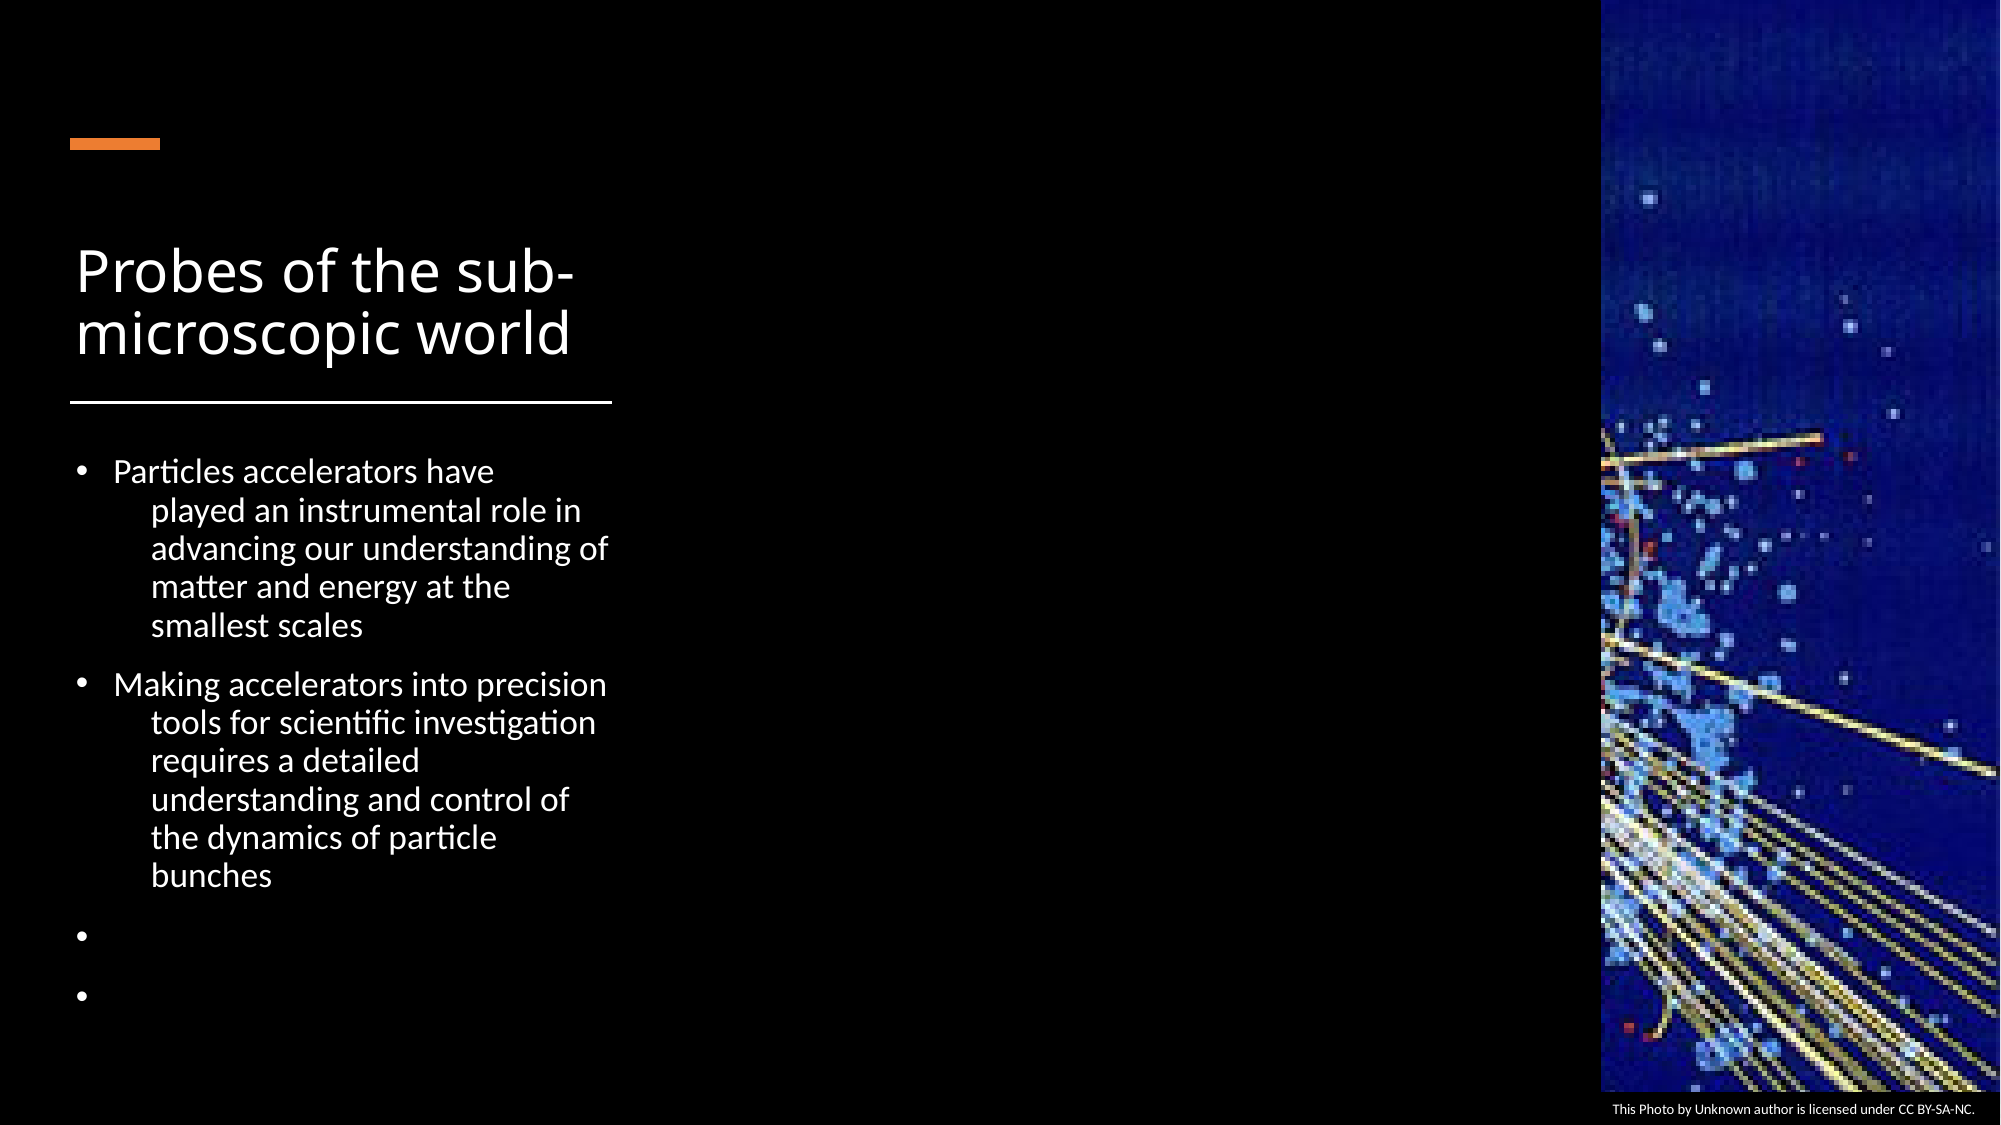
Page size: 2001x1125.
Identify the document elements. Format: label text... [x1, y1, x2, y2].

list Particles accelerators have played an instrumental role in advancing our understanding of matter and energy at the smallest scales Making accelerators into precision tools for scientific investigation requires a detailed understanding and control of the dynamics of particle bunches [60, 445, 626, 972]
picture [1601, 0, 2000, 1092]
title Probes of the sub-microscopic world [60, 190, 625, 376]
text_box [0, 0, 1601, 1125]
text_box This Photo by Unknown author is licensed under CC BY-SA-NC. [1597, 1092, 2000, 1125]
